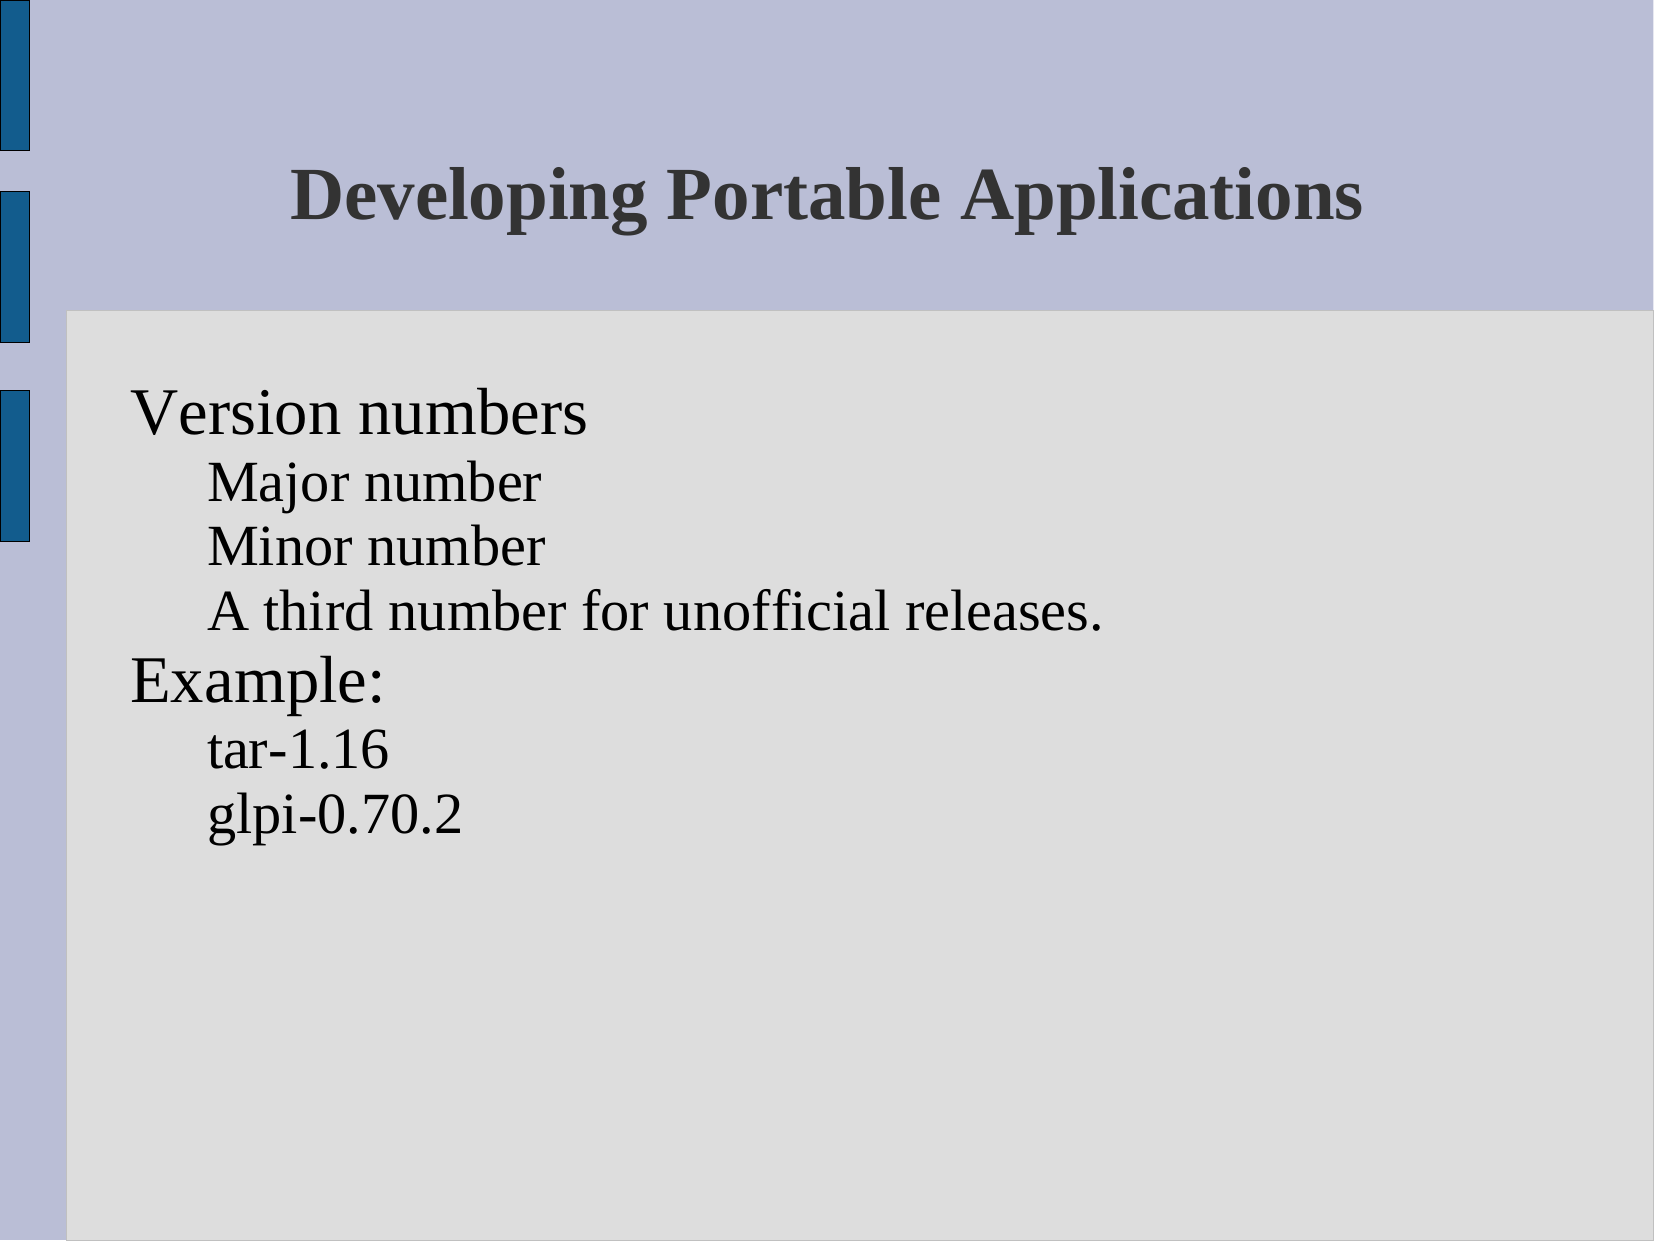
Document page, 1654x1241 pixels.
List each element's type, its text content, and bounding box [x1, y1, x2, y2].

title Developing Portable Applications [121, 91, 1534, 299]
list Version numbers Major number Minor number A third number for unofficial releases. Example: tar-1.16 glpi-0.70.2 [112, 375, 1552, 1171]
